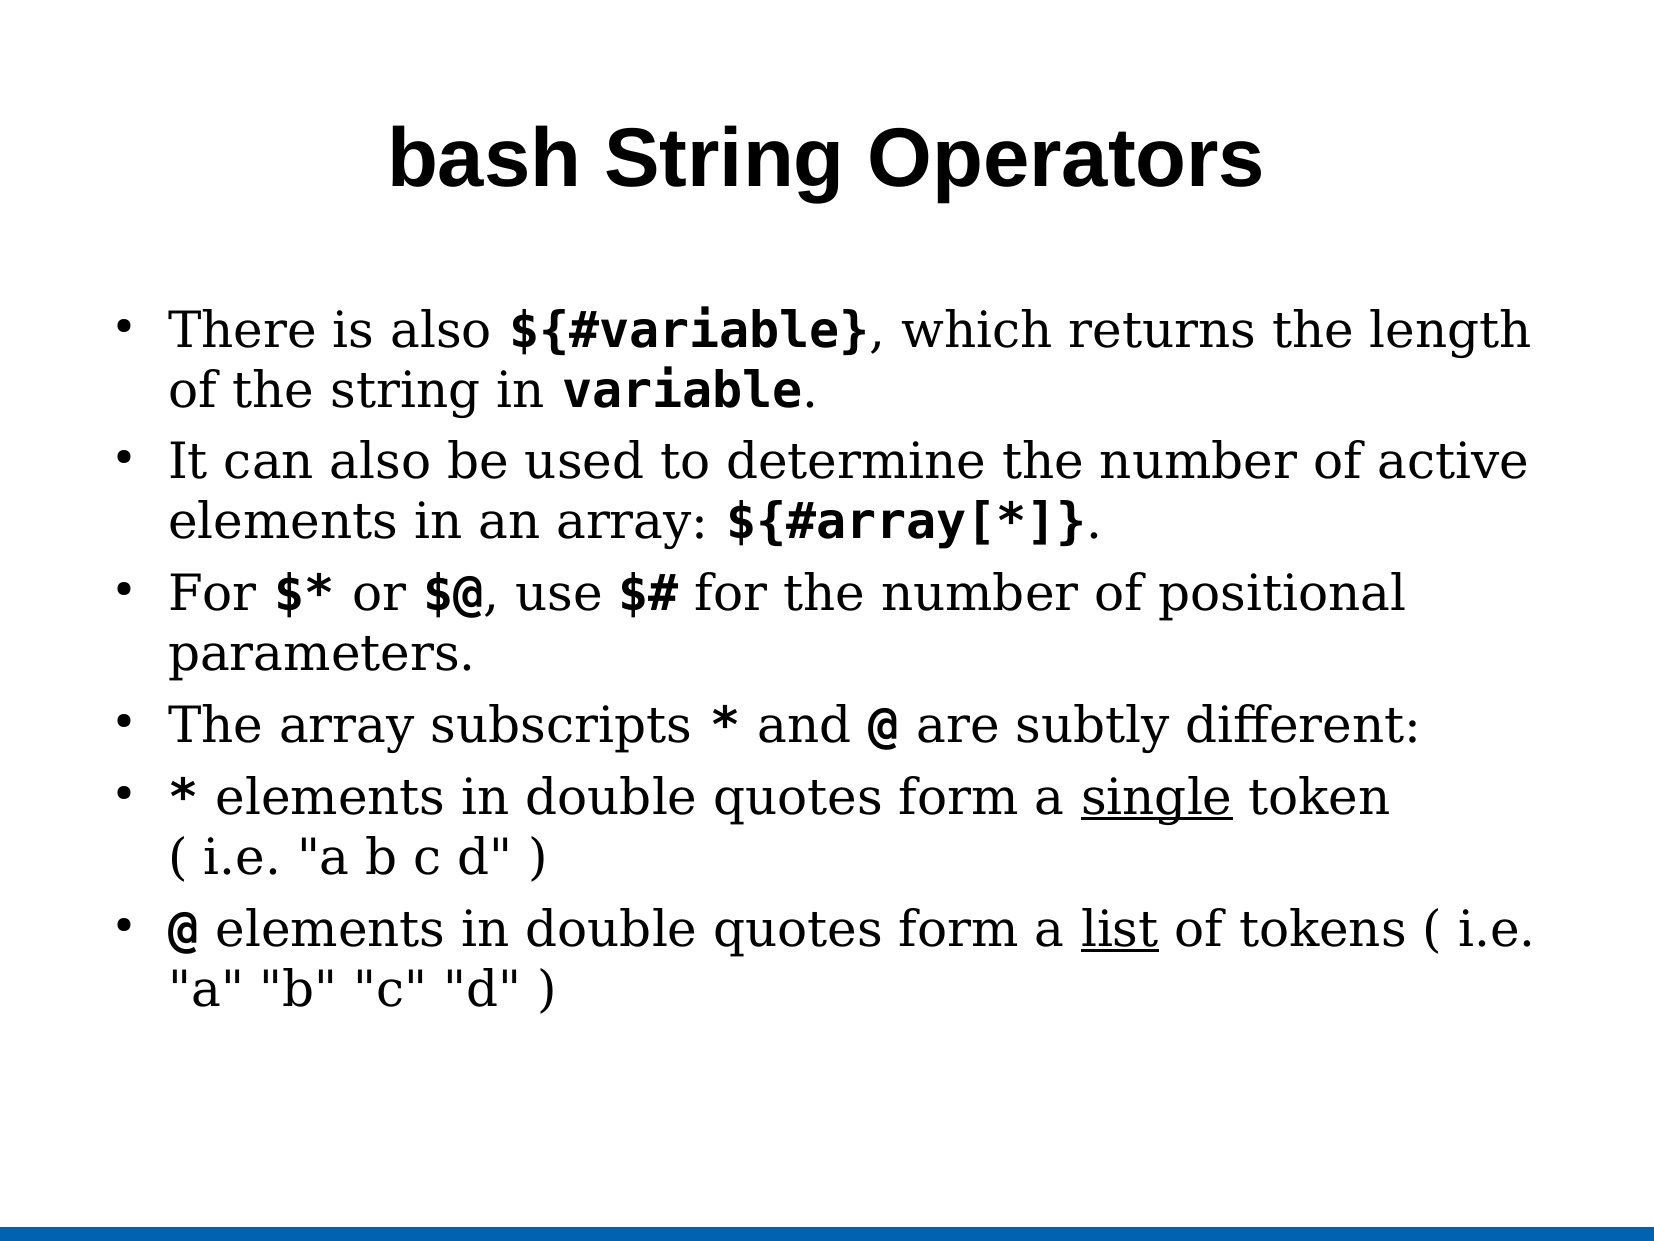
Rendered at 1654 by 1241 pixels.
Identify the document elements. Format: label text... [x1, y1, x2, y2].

list There is also ${#variable}, which returns the length of the string in variable. It can also be used to determine the number of active elements in an array: ${#array[*]}. For $* or $@, use $# for the number of positional parameters. The array subscripts * and @ are subtly different: * elements in double quotes form a single token ( i.e. "a b c d" ) @ elements in double quotes form a list of tokens ( i.e. "a" "b" "c" "d" ) [82, 289, 1571, 1109]
title bash String Operators [82, 50, 1571, 257]
